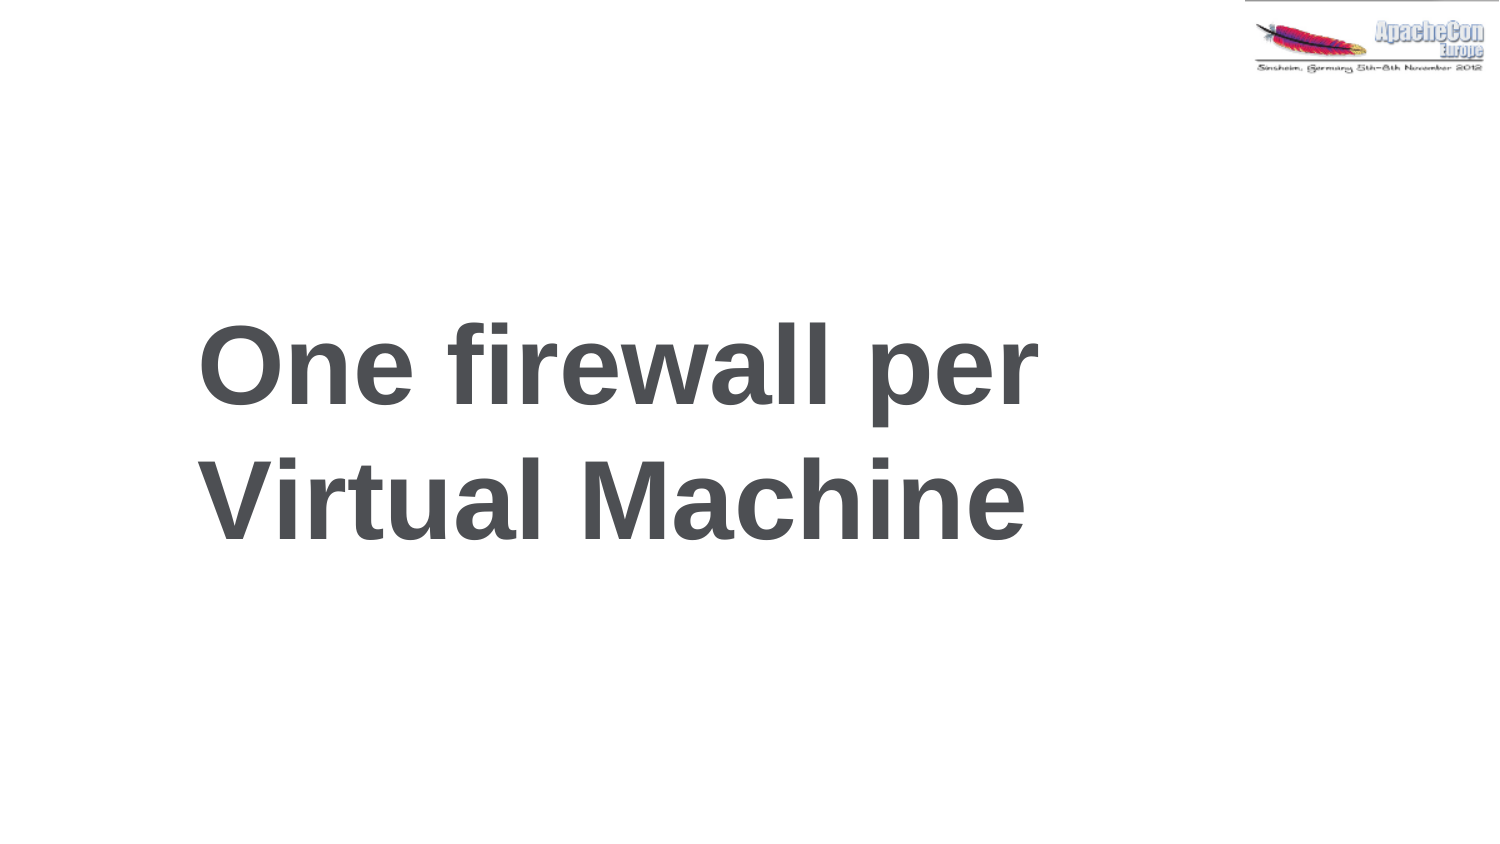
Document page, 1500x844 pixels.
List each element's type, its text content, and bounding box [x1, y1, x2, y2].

picture [1245, 0, 1499, 90]
text_box One firewall per Virtual Machine [182, 284, 1088, 570]
